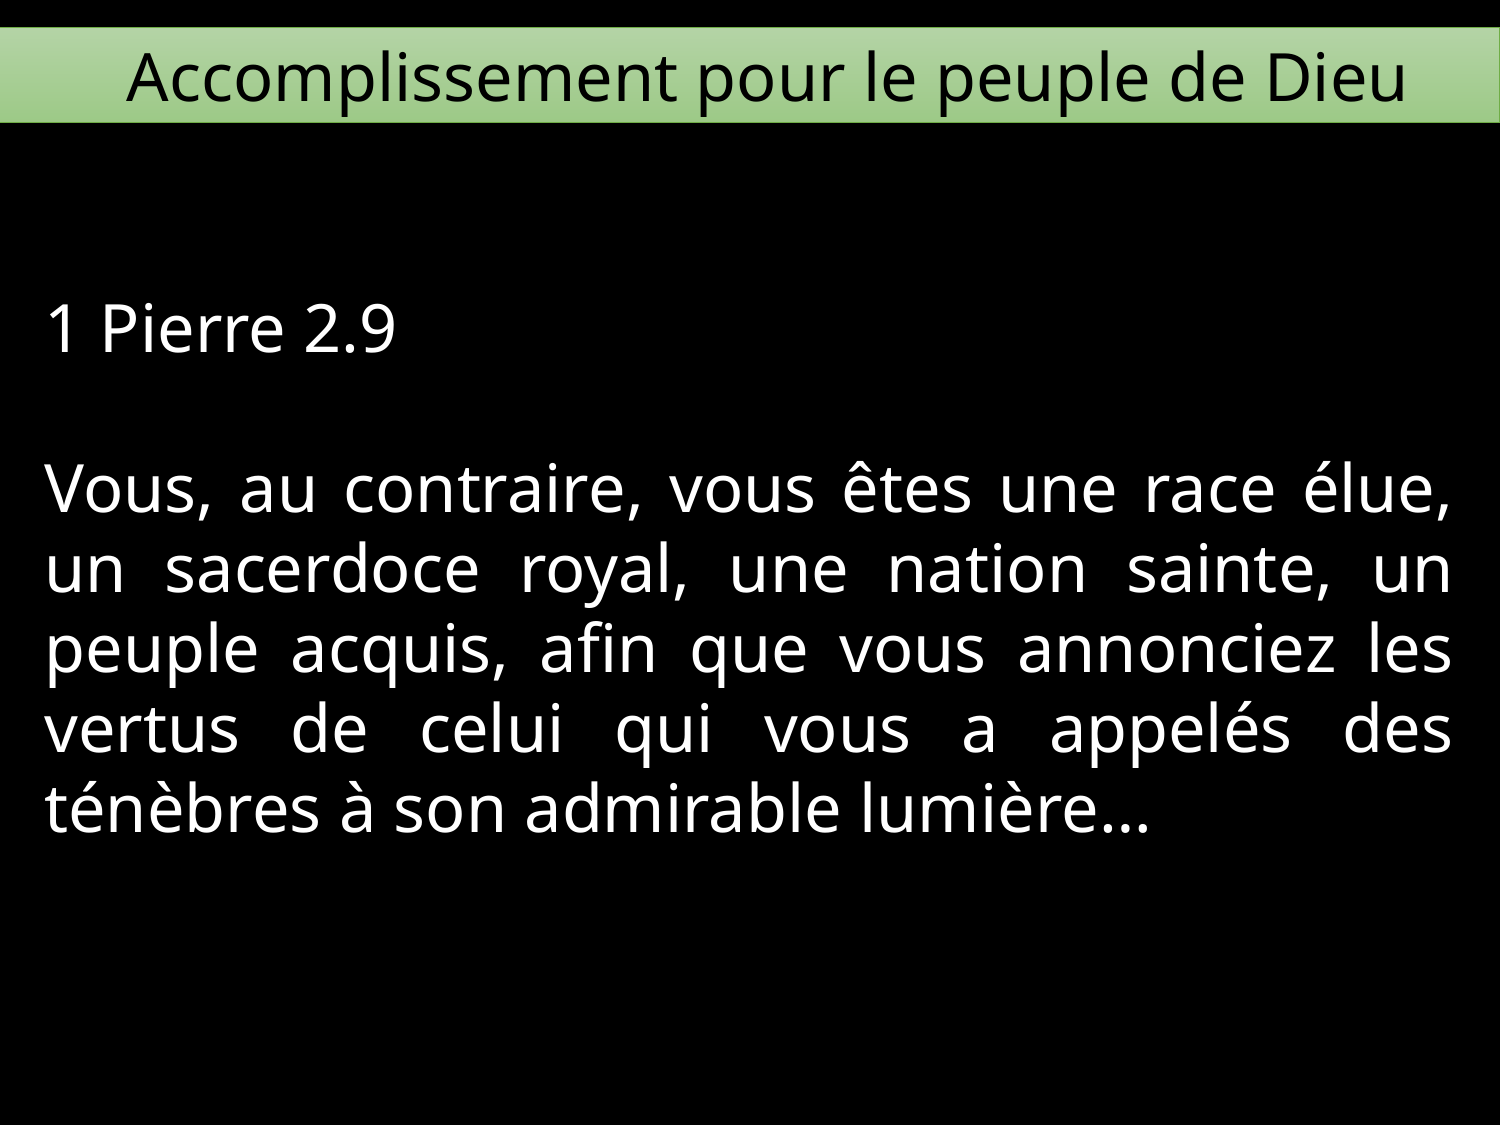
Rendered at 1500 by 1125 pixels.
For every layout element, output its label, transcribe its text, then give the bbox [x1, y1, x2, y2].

text_box 1 Pierre 2.9 Vous, au contraire, vous êtes une race élue, un sacerdoce royal, une nation sainte, un peuple acquis, afin que vous annonciez les vertus de celui qui vous a appelés des ténèbres à son admirable lumière… [29, 278, 1471, 853]
text_box Accomplissement pour le peuple de Dieu [0, 27, 1500, 123]
